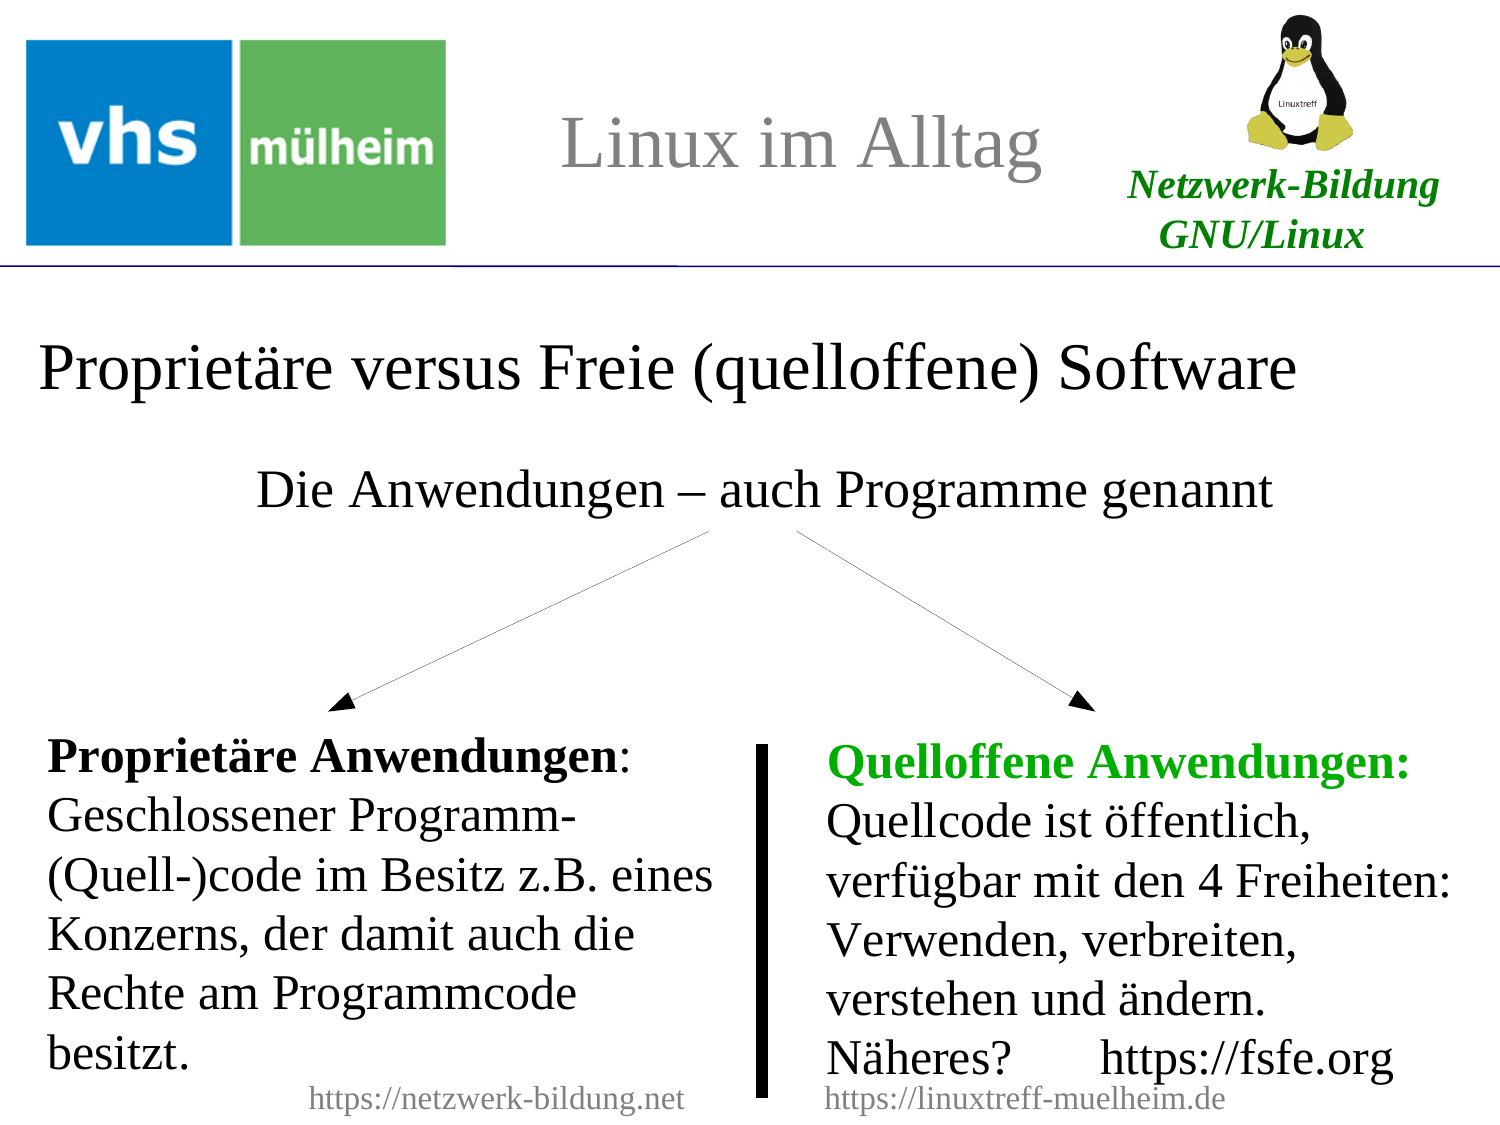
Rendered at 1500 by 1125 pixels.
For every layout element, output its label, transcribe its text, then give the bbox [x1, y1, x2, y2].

text_box Linux im Alltag [525, 88, 1079, 195]
picture [1246, 13, 1353, 152]
text_box Proprietäre versus Freie (quelloffene) Software [23, 318, 1394, 426]
text_box Netzwerk-Bildung GNU/Linux [1112, 151, 1467, 267]
text_box https://netzwerk-bildung.net https://linuxtreff-muelheim.de [34, 1070, 1500, 1125]
picture [14, 32, 461, 254]
text_box Proprietäre Anwendungen: Geschlossener Programm- (Quell-)code im Besitz z.B. eines Konzerns, der damit auch die Rechte am Programmcode besitzt. [32, 717, 739, 1093]
text_box Quelloffene Anwendungen: Quellcode ist öffentlich, verfügbar mit den 4 Freiheiten: Verwenden, verbreiten, verstehen und ändern. Näheres? https://fsfe.org [812, 723, 1492, 1070]
text_box Die Anwendungen – auch Programme genannt [242, 448, 1300, 555]
